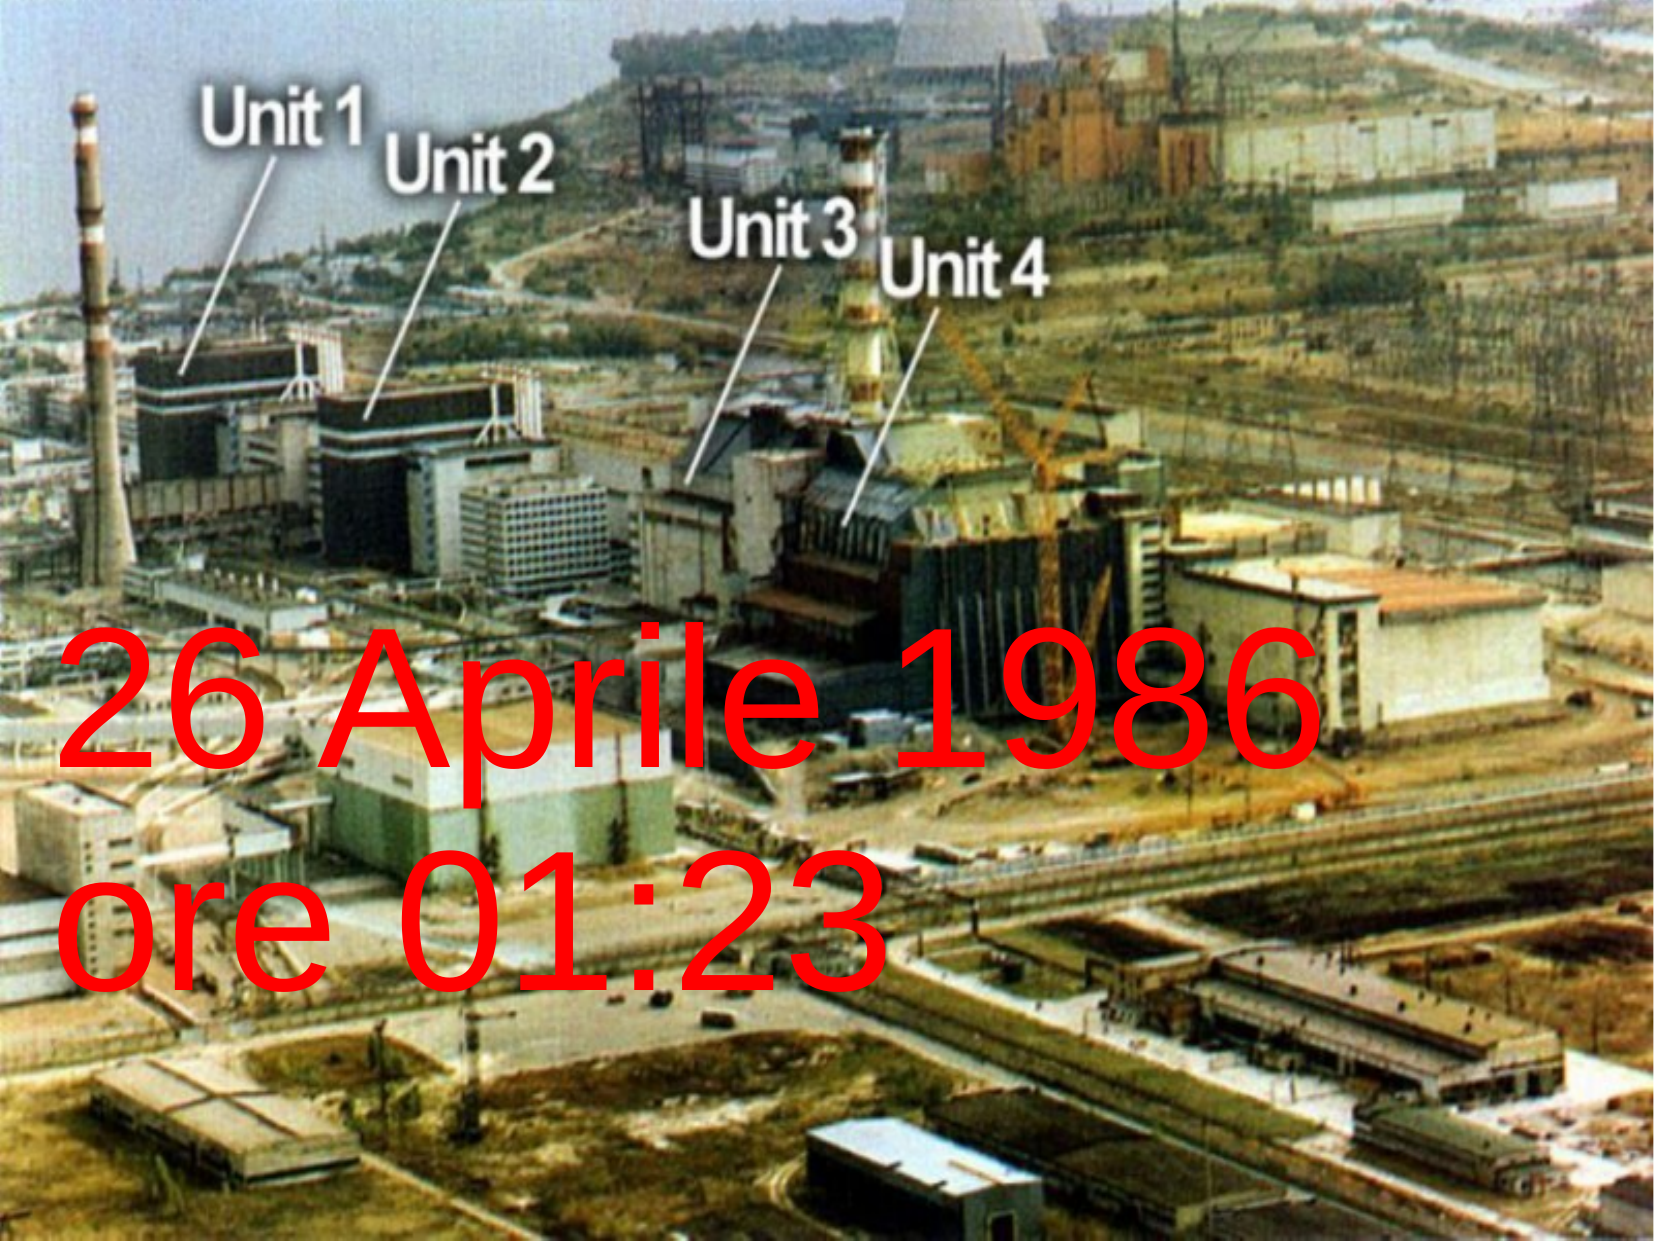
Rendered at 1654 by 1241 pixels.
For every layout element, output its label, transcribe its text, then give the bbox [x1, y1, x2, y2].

picture [0, 0, 1654, 1241]
text_box 26 Aprile 1986 ore 01:23 [35, 578, 1607, 1041]
